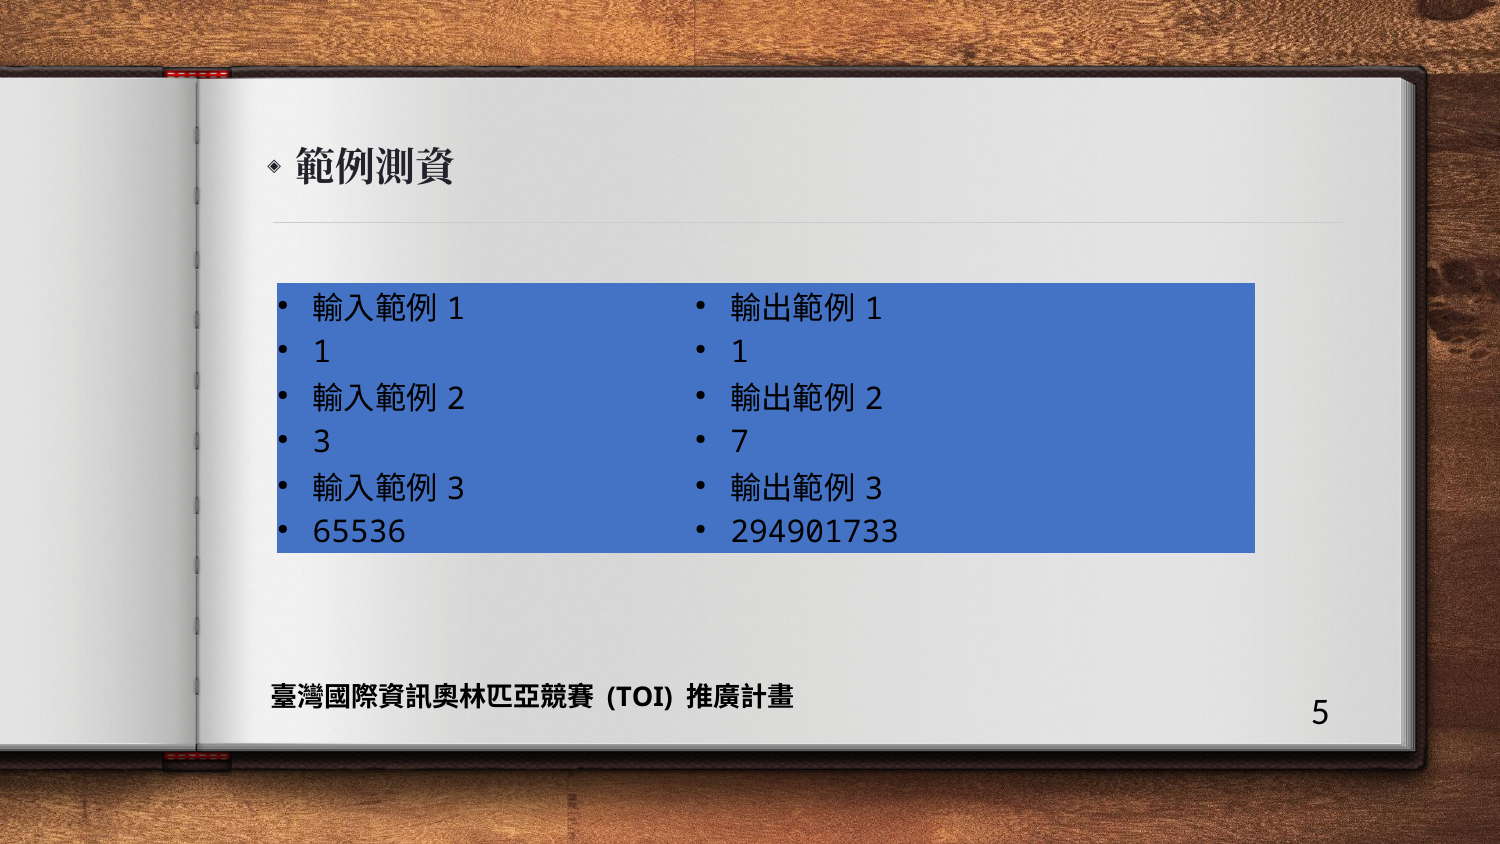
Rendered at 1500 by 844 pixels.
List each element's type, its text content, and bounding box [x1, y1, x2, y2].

table_header 輸入範例1 1 [277, 283, 695, 373]
table_cell 輸入範例2 3 [277, 373, 695, 463]
table_cell 輸出範例2 7 [695, 373, 1255, 463]
list 範例測資 [252, 126, 1194, 205]
table_cell 輸入範例3 65536 [277, 463, 695, 553]
table_cell 輸出範例3 294901733 [695, 463, 1255, 553]
table_header 輸出範例1 1 [695, 283, 1255, 373]
text_box [1295, 672, 1386, 737]
